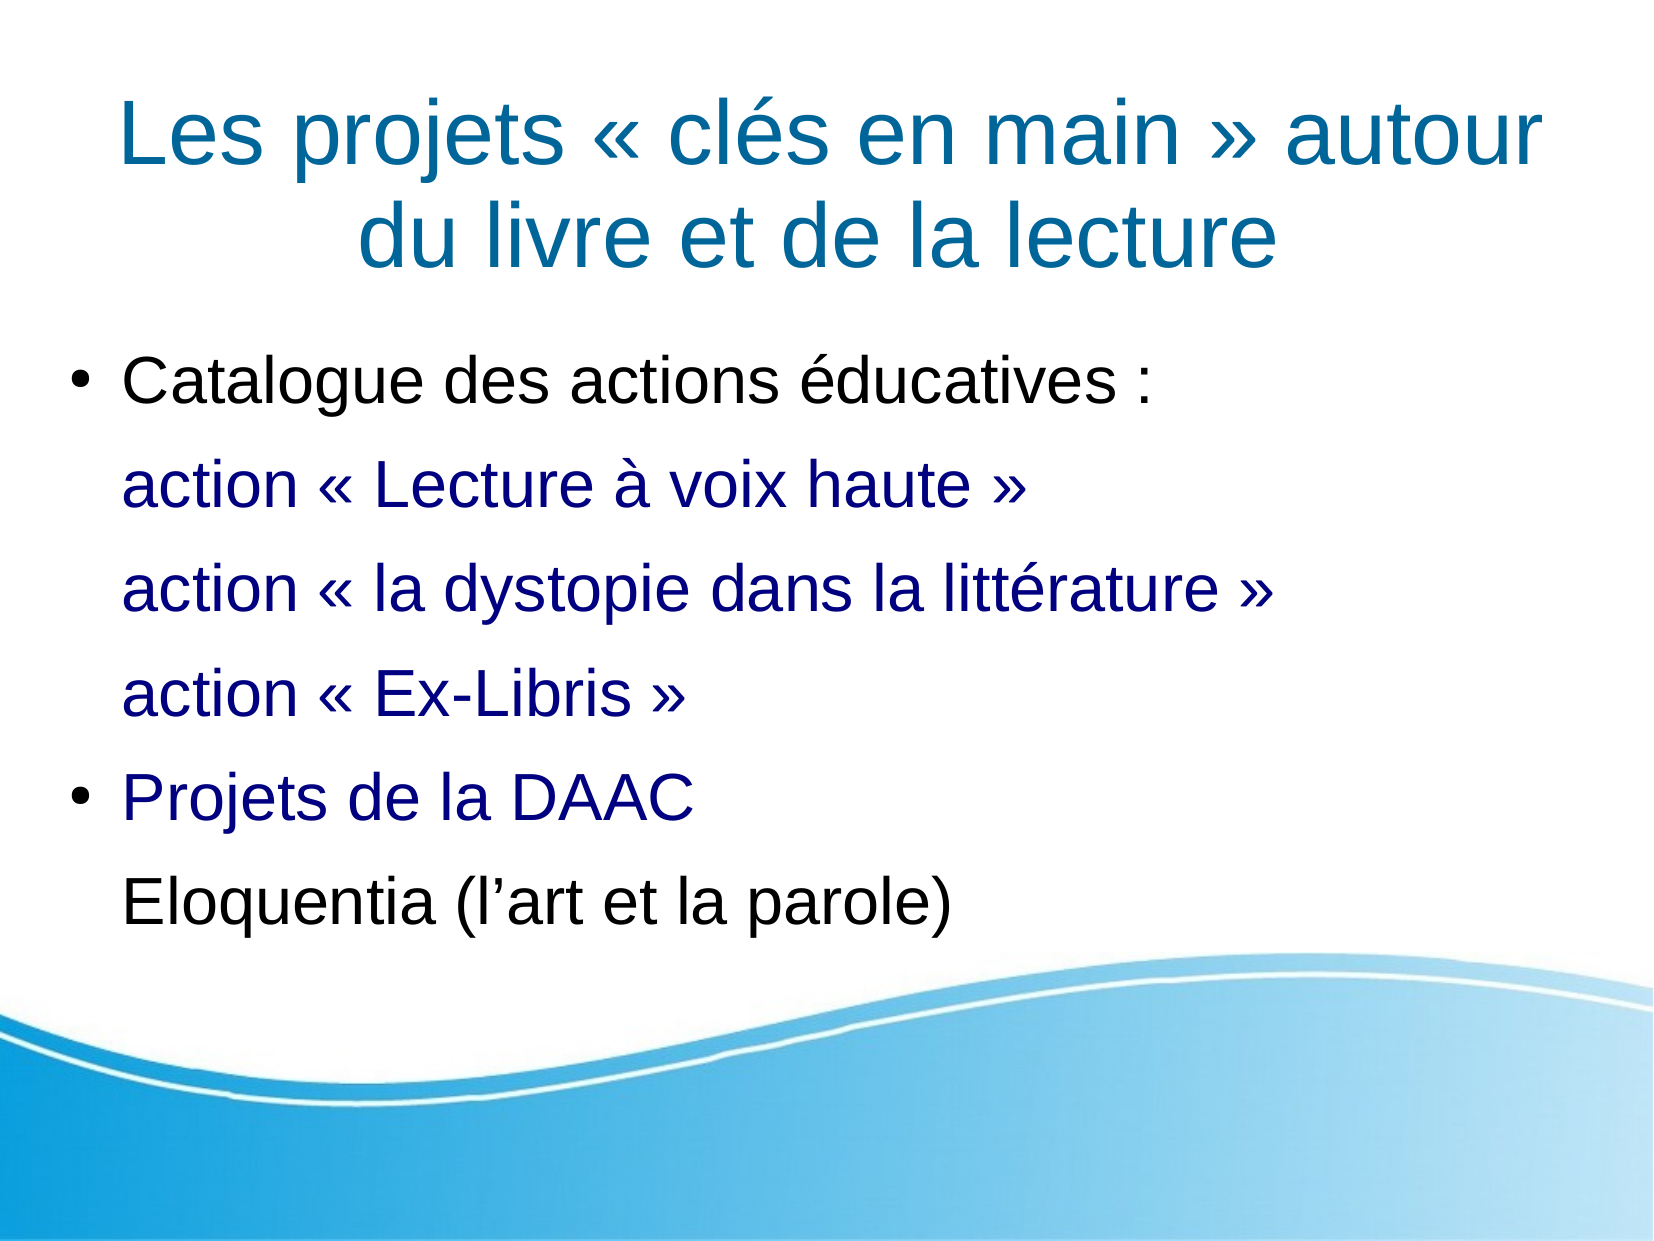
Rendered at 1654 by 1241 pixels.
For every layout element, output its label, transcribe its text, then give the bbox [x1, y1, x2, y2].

list Catalogue des actions éducatives : action « Lecture à voix haute » action « la dystopie dans la littérature » action « Ex-Libris » Projets de la DAAC Eloquentia (l’art et la parole) [50, 342, 1571, 1010]
title Les projets « clés en main » autour du livre et de la lecture [87, 80, 1577, 288]
picture [0, 952, 1654, 1241]
